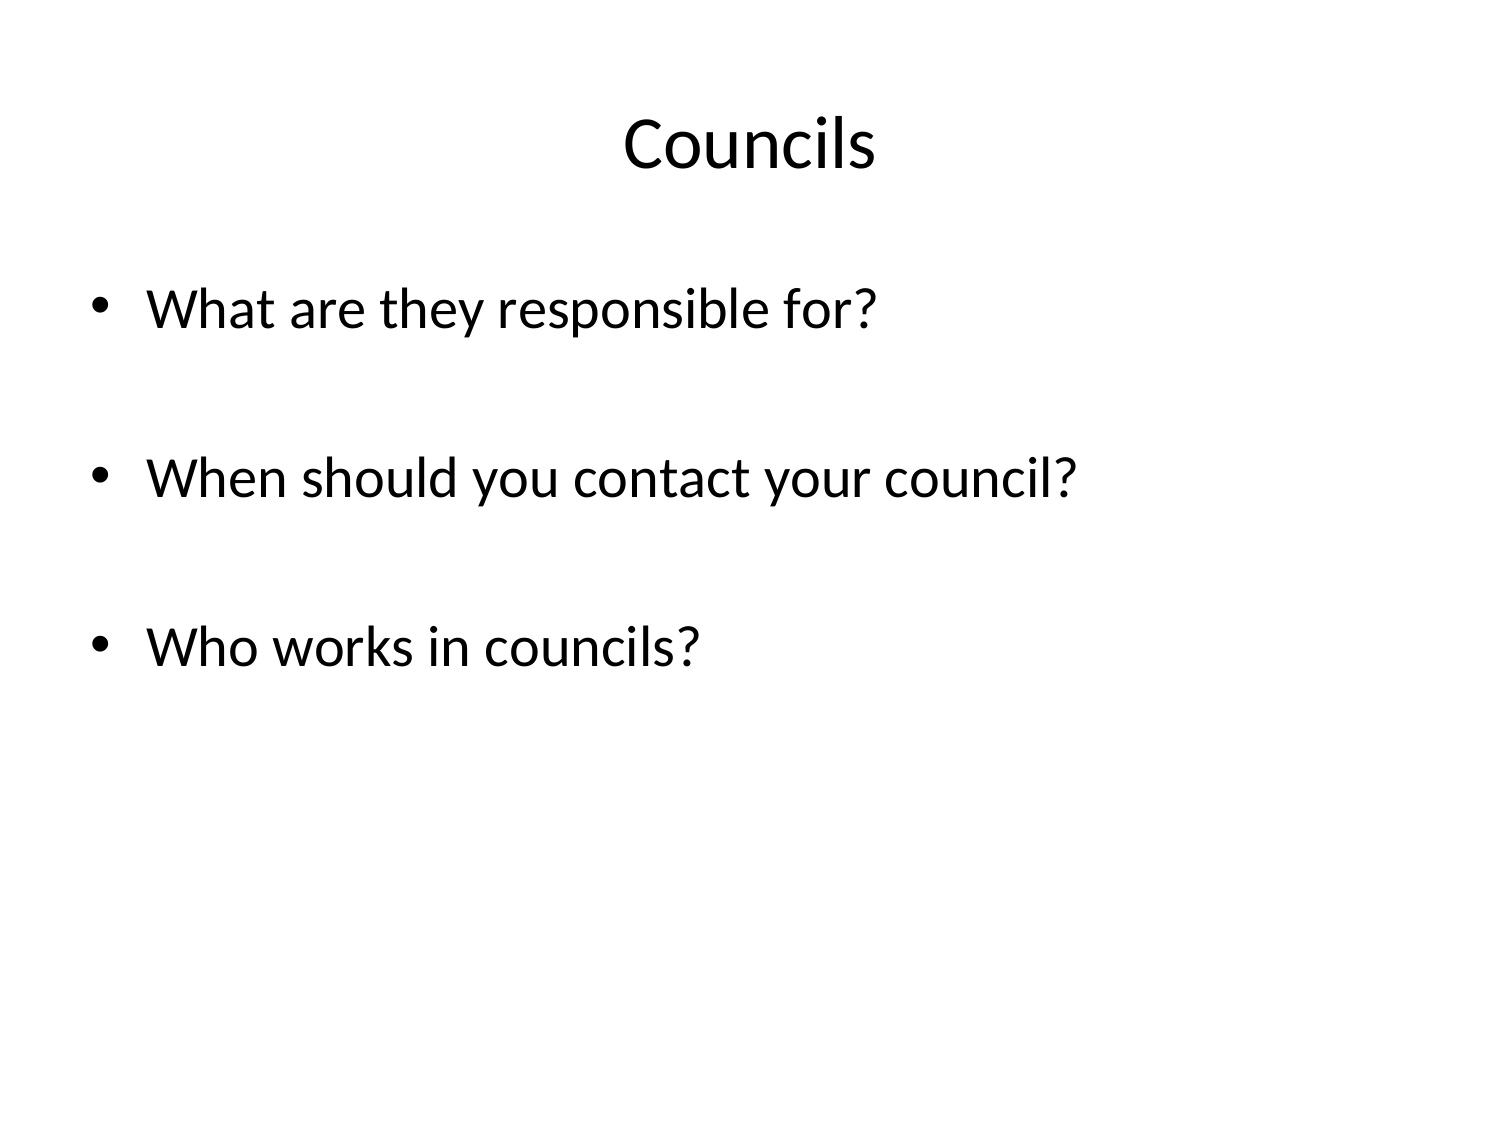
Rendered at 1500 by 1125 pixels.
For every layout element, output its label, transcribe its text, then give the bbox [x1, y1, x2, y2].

title Councils [75, 45, 1426, 233]
list What are they responsible for? When should you contact your council? Who works in councils? [75, 262, 1426, 1006]
